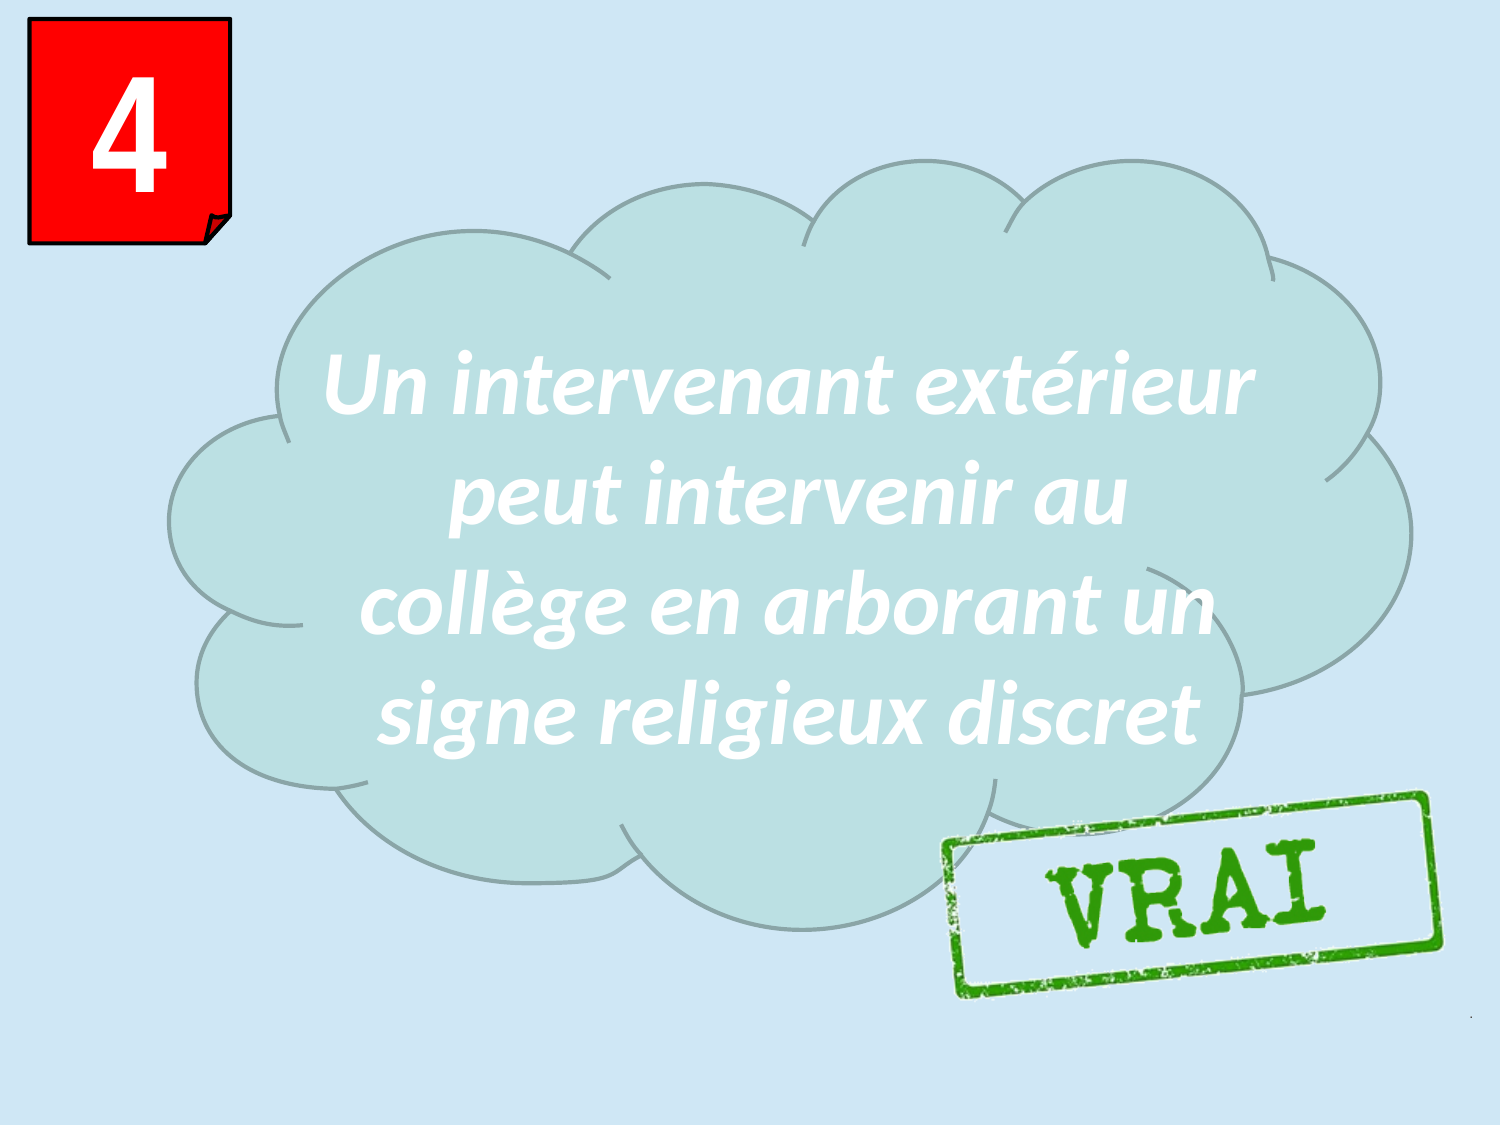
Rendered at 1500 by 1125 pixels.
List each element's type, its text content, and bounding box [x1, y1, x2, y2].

text_box 4 [29, 18, 231, 234]
text_box [302, 160, 1412, 684]
text_box Un intervenant extérieur peut intervenir au collège en arborant un signe religieux discret [289, 315, 1290, 771]
text_box [29, 234, 214, 244]
picture [915, 780, 1472, 1018]
text_box [168, 337, 1216, 930]
